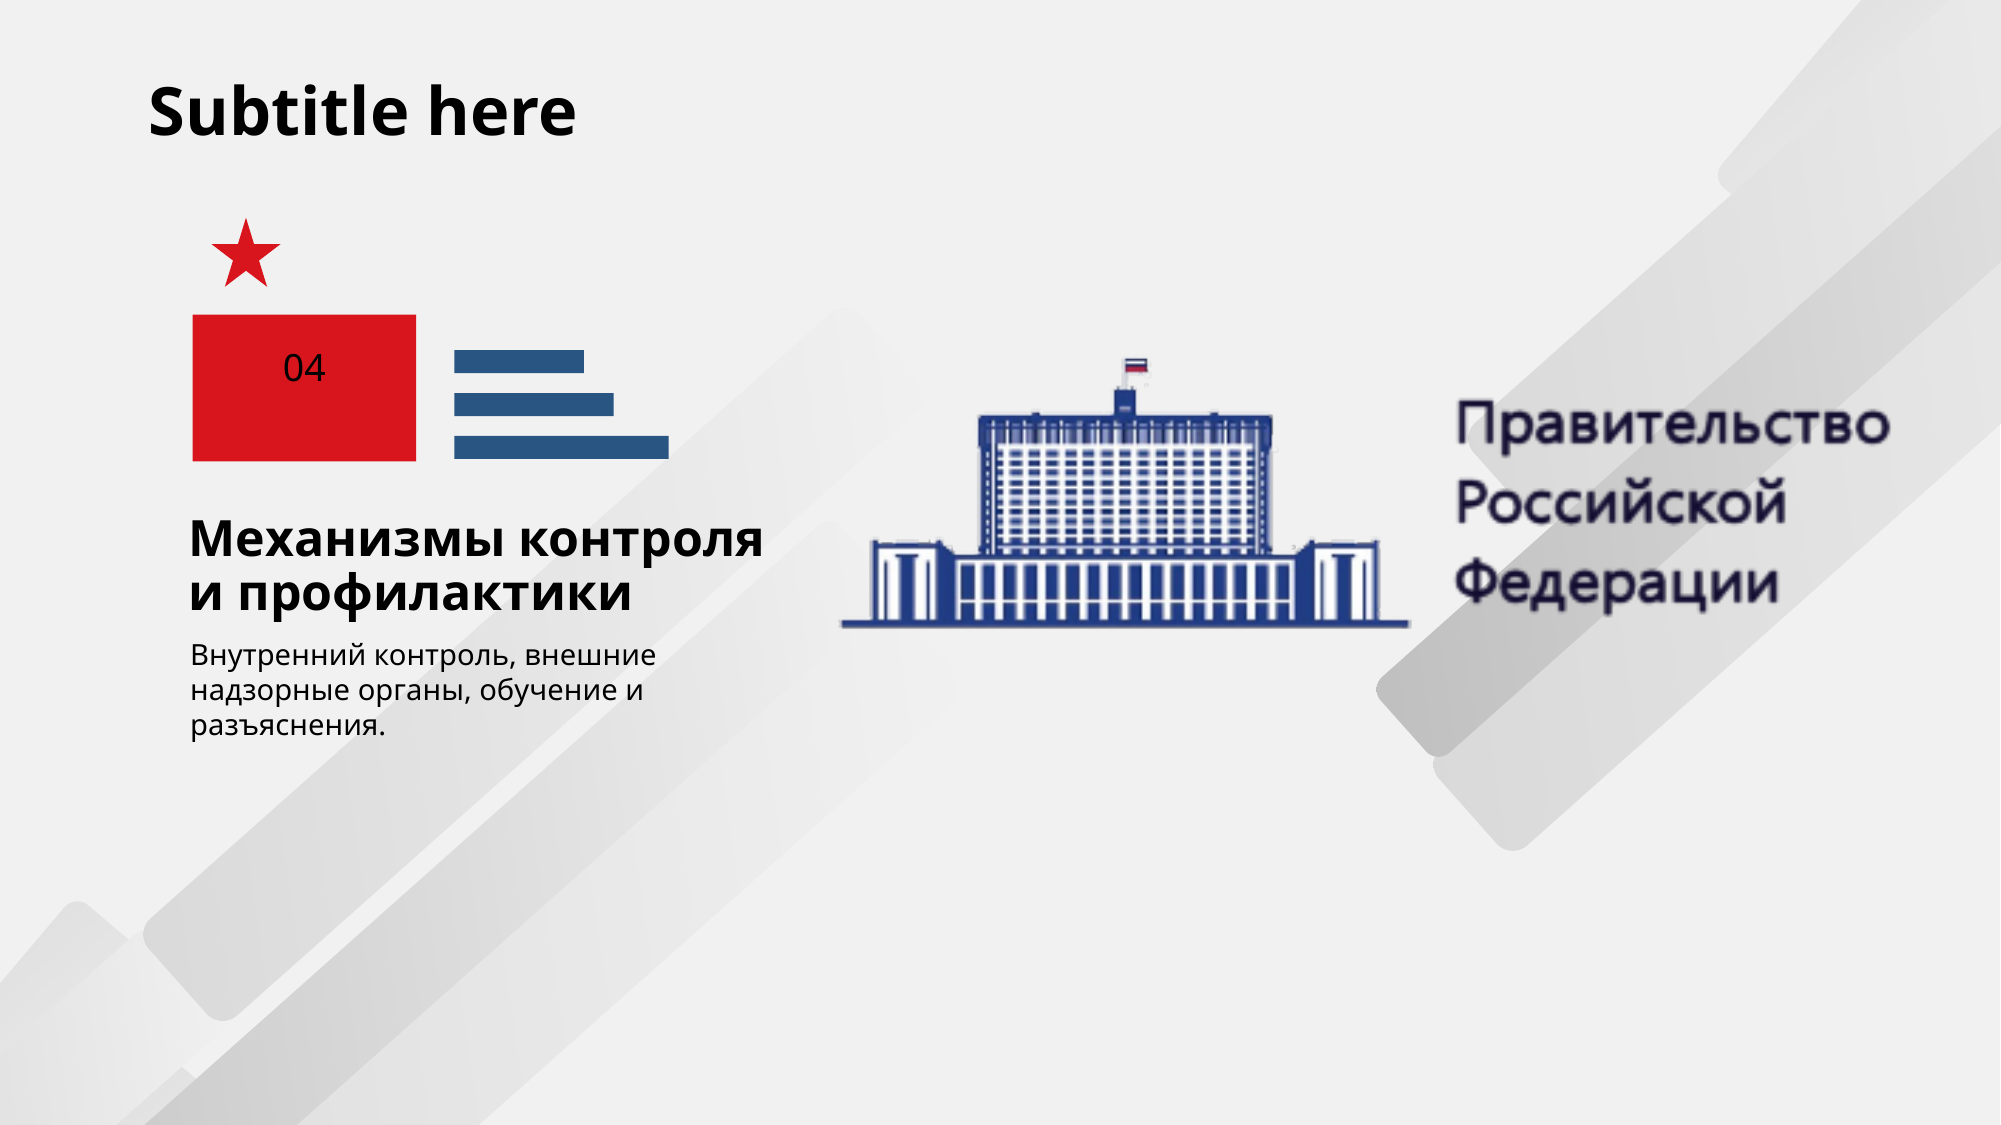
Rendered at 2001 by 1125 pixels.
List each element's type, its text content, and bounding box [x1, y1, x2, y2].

text_box [454, 393, 614, 417]
text_box Внутренний контроль, внешние надзорные органы, обучение и разъяснения. [175, 628, 801, 749]
text_box [454, 350, 584, 374]
text_box [211, 217, 281, 287]
text_box 04 [268, 336, 341, 397]
text_box Механизмы контроля и профилактики [173, 505, 799, 653]
picture [837, 325, 1970, 666]
text_box [454, 435, 669, 459]
text_box [192, 314, 417, 462]
